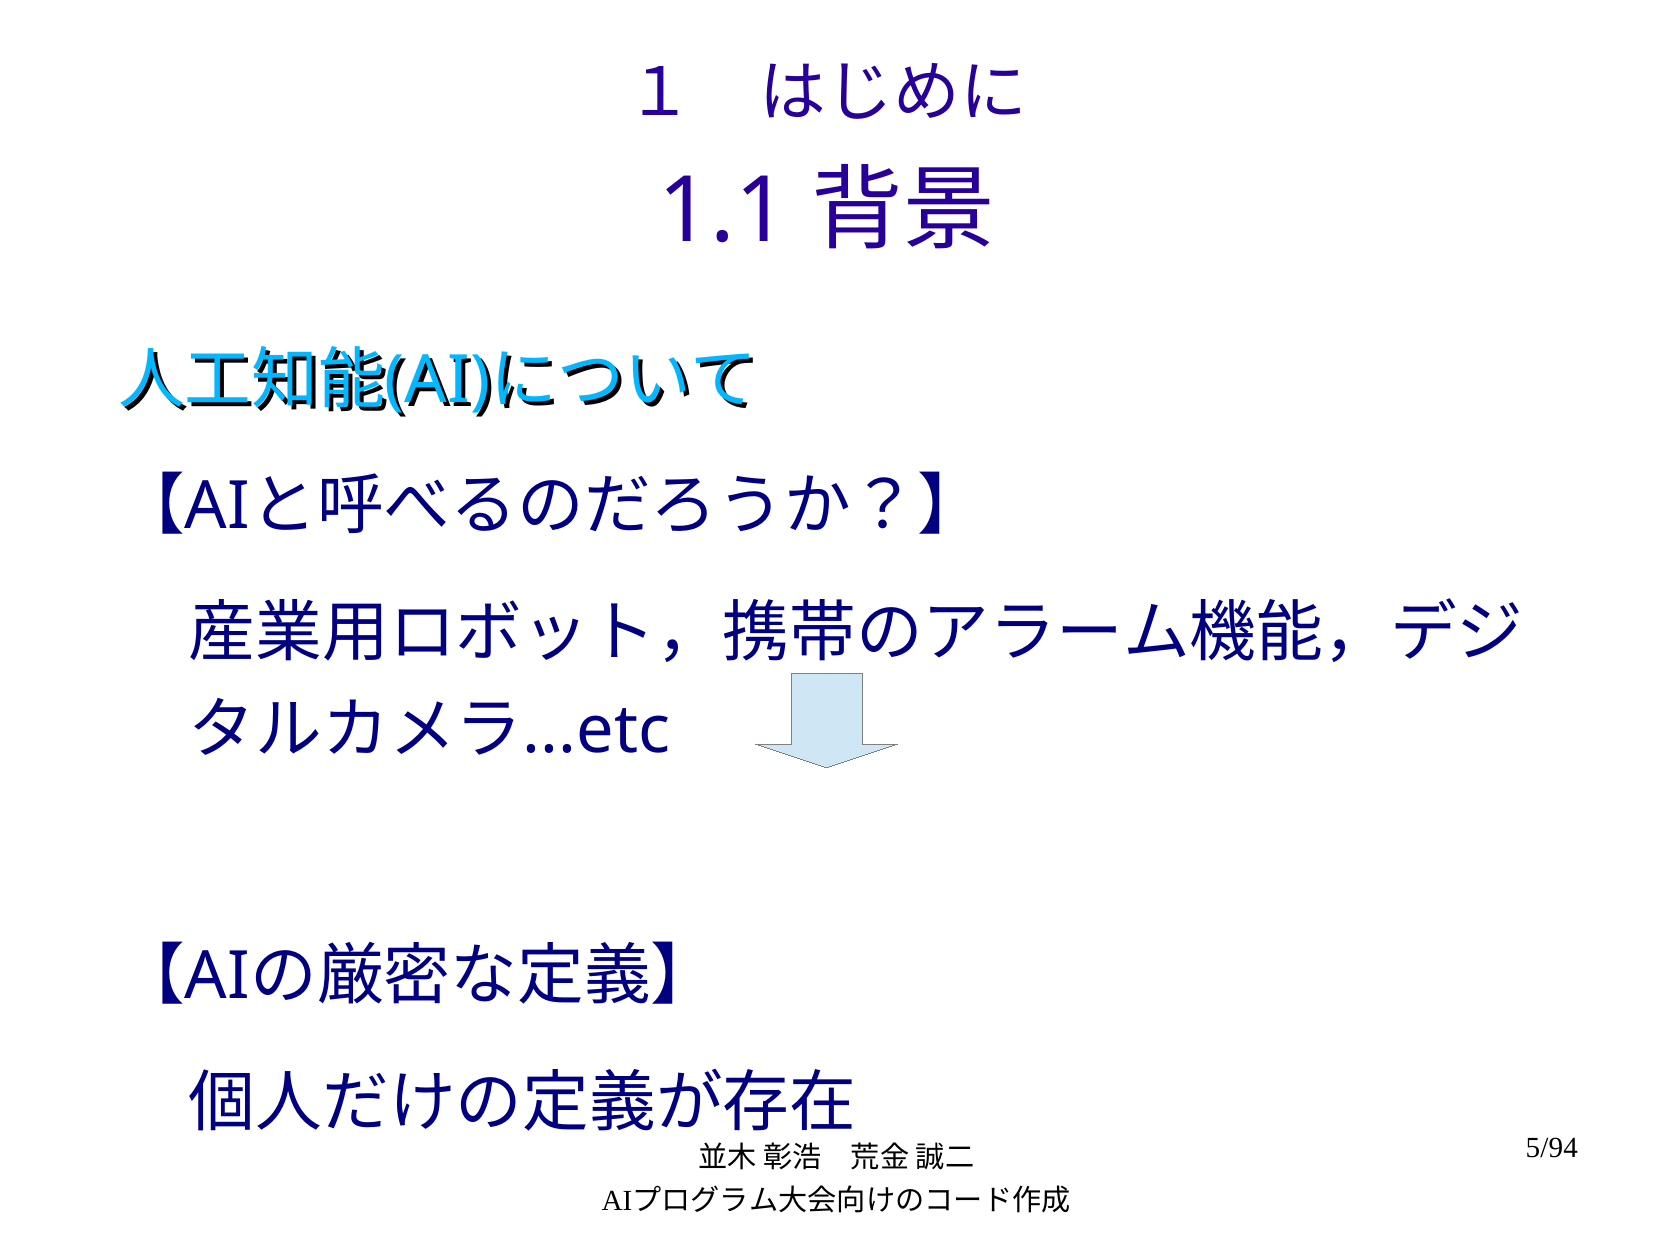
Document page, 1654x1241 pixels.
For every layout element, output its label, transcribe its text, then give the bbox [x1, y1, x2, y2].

list 人工知能(AI)について 【AIと呼べるのだろうか？】 産業用ロボット，携帯のアラーム機能，デジタルカメラ...etc 【AIの厳密な定義】 個人だけの定義が存在 [118, 324, 1571, 1241]
title １ はじめに 1.1 背景 [82, 49, 1571, 257]
text_box [755, 673, 898, 768]
